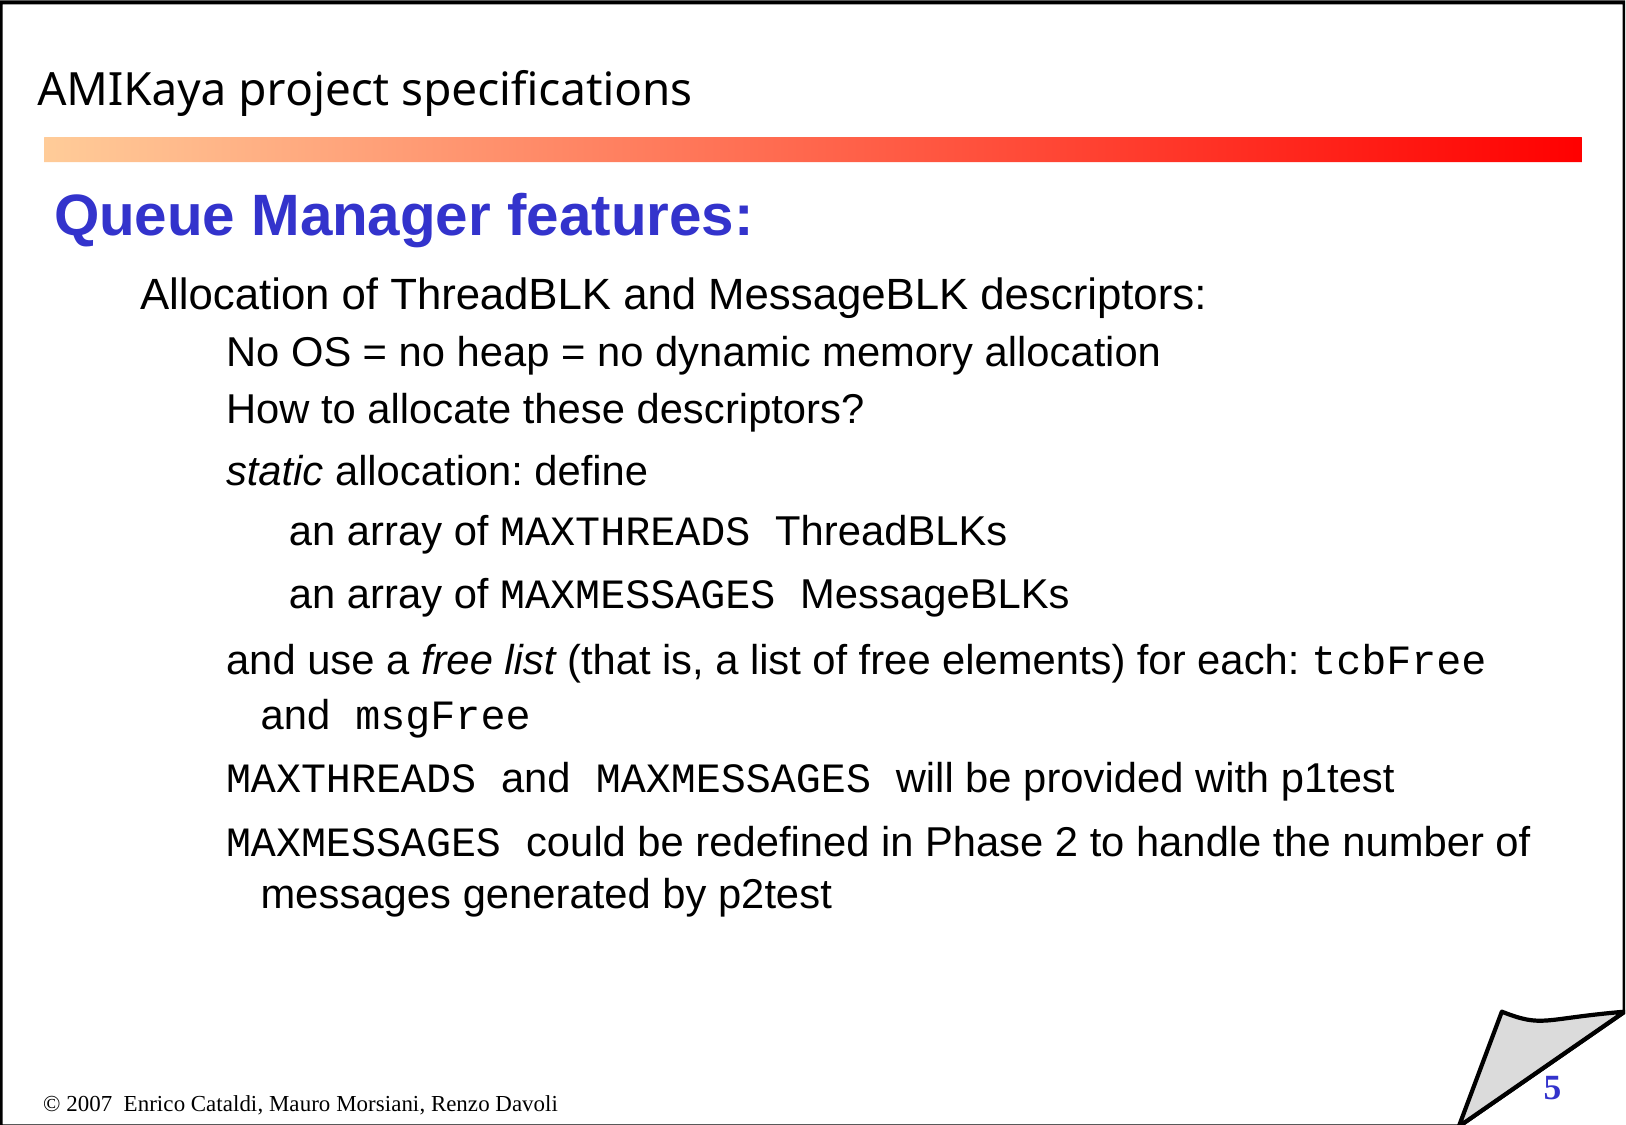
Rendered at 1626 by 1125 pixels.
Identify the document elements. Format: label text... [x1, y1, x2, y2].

title AMIKaya project specifications [37, 44, 1588, 131]
list Queue Manager features: Allocation of ThreadBLK and MessageBLK descriptors: No OS = no heap = no dynamic memory allocation How to allocate these descriptors? static allocation: define an array of MAXTHREADS ThreadBLKs an array of MAXMESSAGES MessageBLKs and use a free list (that is, a list of free elements) for each: tcbFree and msgFree MAXTHREADS and MAXMESSAGES will be provided with p1test MAXMESSAGES could be redefined in Phase 2 to handle the number of messages generated by p2test [54, 187, 1571, 1063]
